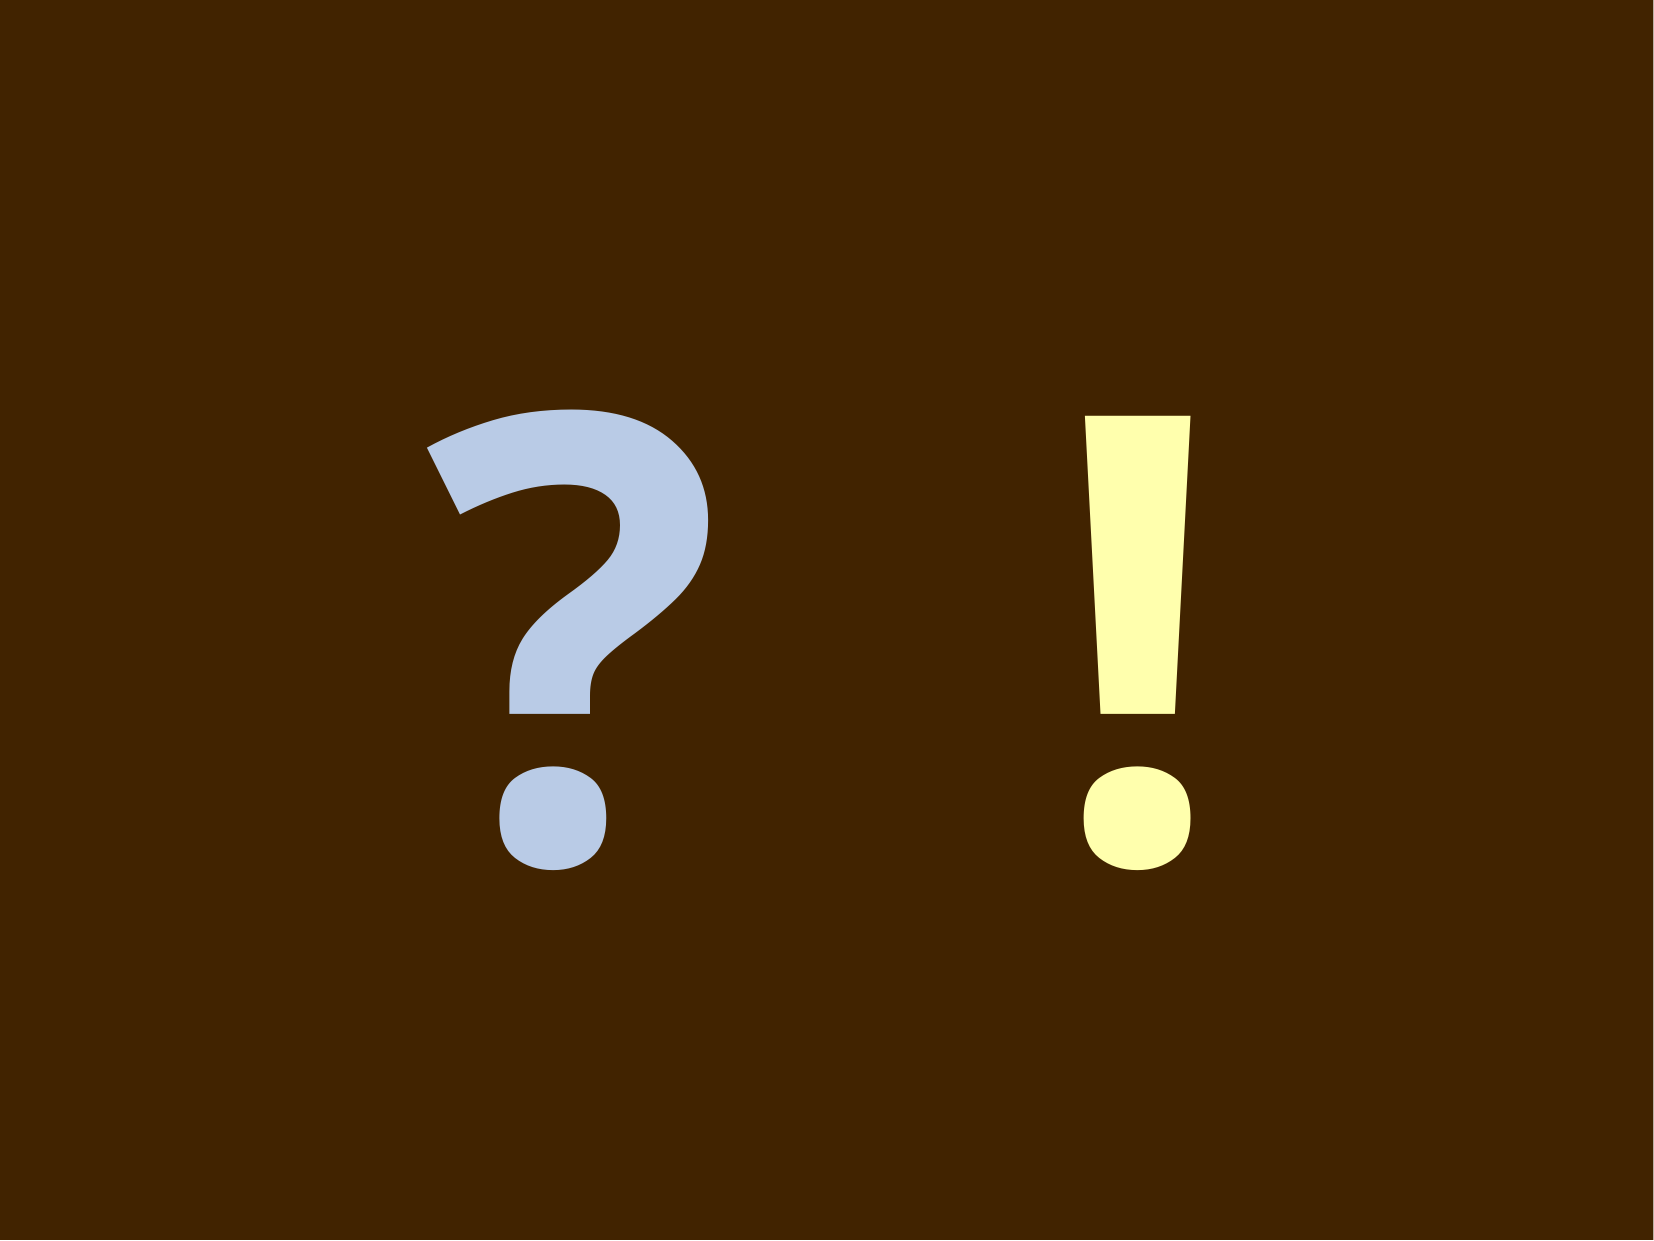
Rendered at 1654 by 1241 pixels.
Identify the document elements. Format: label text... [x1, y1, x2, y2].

title ? ! [0, 0, 1654, 1241]
